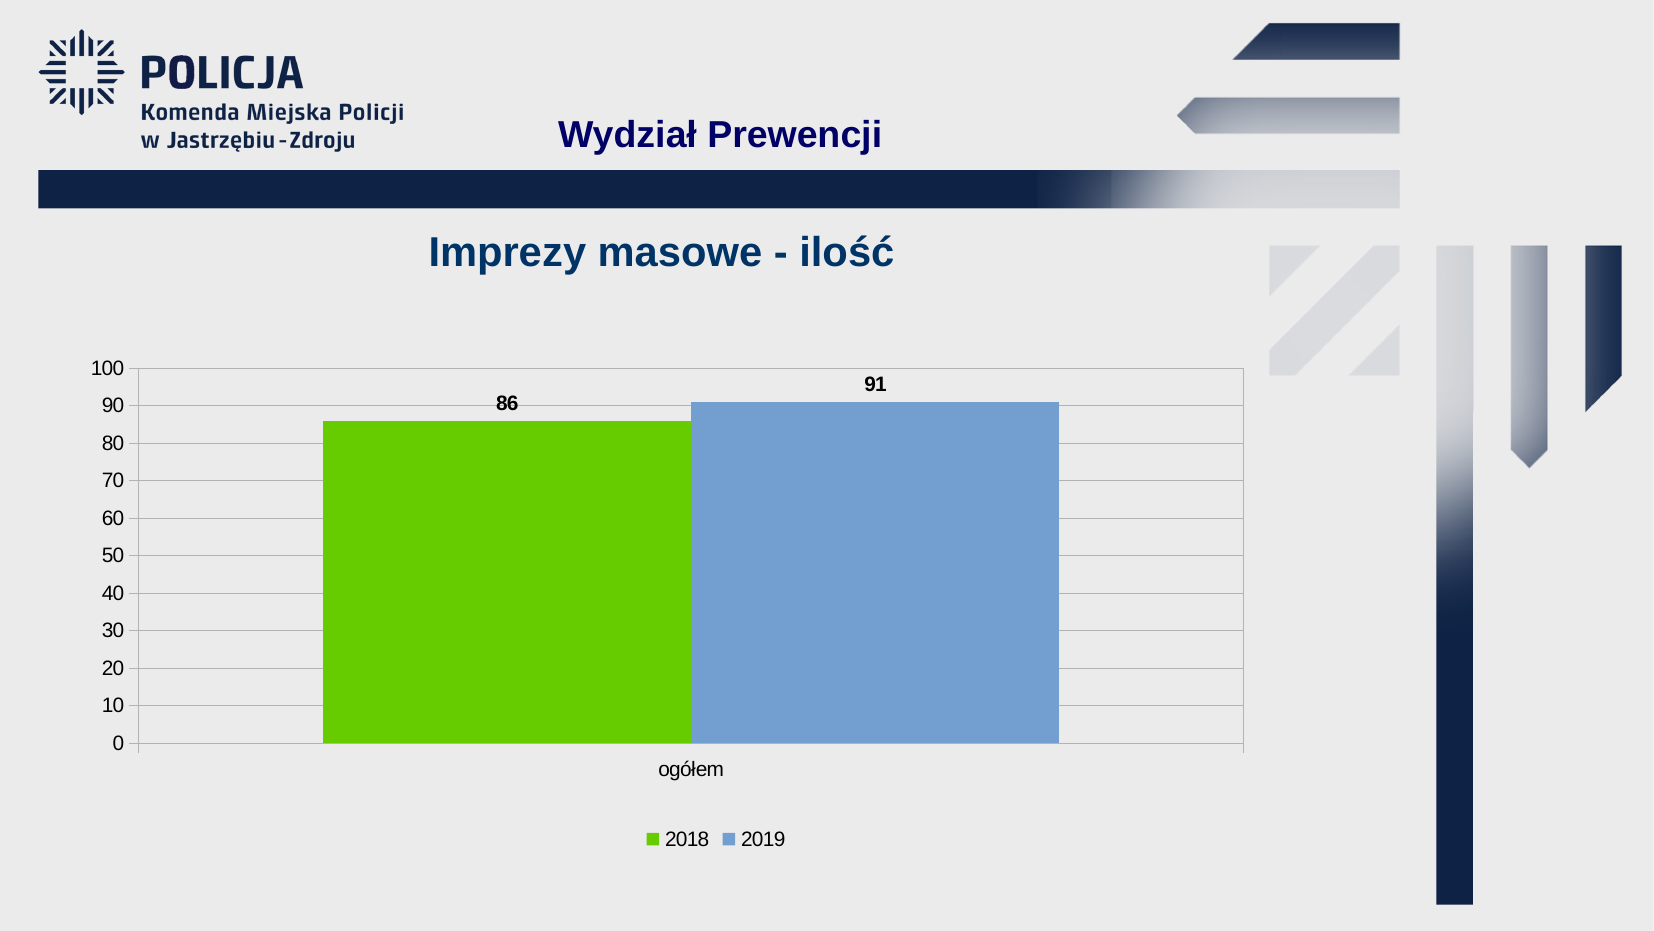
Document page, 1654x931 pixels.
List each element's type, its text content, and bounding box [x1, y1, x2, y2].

chart [71, 390, 1264, 910]
text_box Wydział Prewencji [543, 106, 898, 164]
text_box Imprezy masowe - ilość [47, 221, 1276, 390]
picture [0, 0, 1654, 931]
